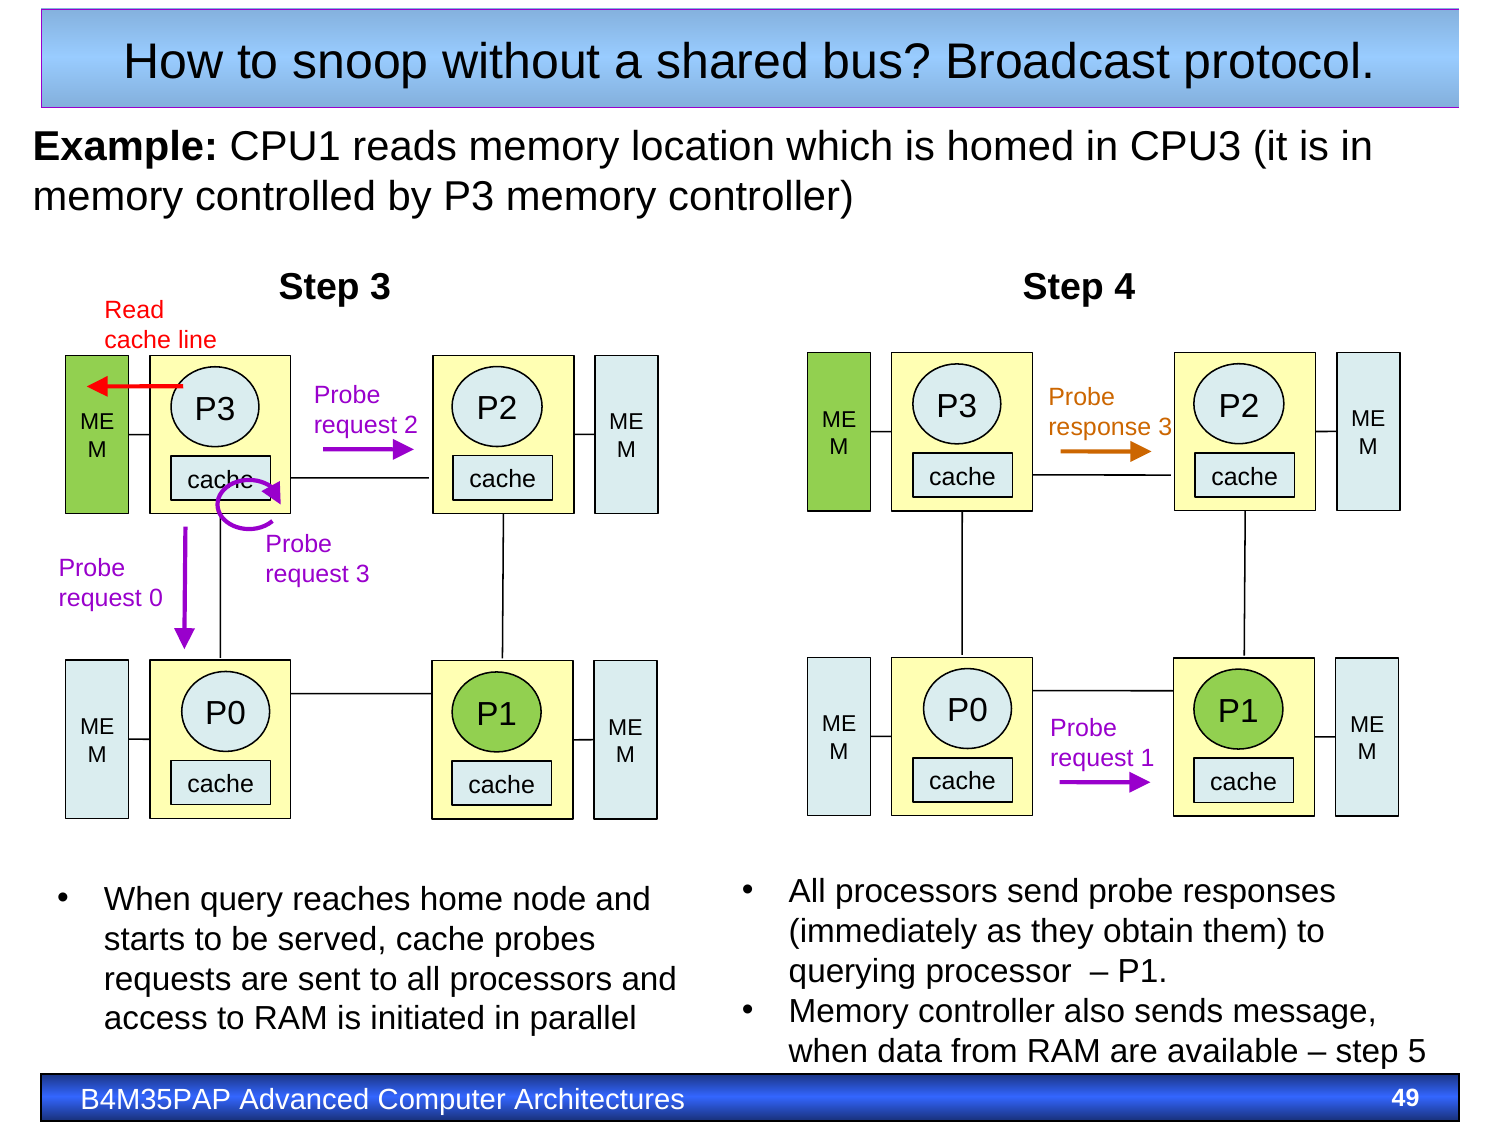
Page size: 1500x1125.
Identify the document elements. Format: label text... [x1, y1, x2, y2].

text_box MEM [593, 660, 657, 819]
text_box Probe request 0 [43, 543, 226, 619]
text_box cache [912, 757, 1013, 802]
text_box P1 [452, 671, 542, 752]
text_box Probe request 1 [1035, 703, 1187, 779]
text_box MEM [1335, 657, 1399, 816]
text_box P0 [923, 668, 1012, 749]
text_box [86, 355, 429, 514]
text_box MEM [1336, 352, 1400, 511]
text_box cache [1193, 758, 1294, 803]
text_box P1 [1193, 669, 1283, 750]
text_box All processors send probe responses (immediately as they obtain them) to querying processor – P1. Memory controller also sends message, when data from RAM are available – step 5 [727, 862, 1444, 1077]
text_box cache [221, 483, 271, 501]
text_box MEM [807, 657, 871, 816]
text_box Probe response 3 [1033, 372, 1188, 448]
text_box P3 [912, 363, 1001, 444]
text_box cache [1194, 452, 1295, 497]
text_box Step 4 [1008, 258, 1151, 316]
text_box [432, 355, 574, 659]
text_box Read cache line [89, 285, 241, 361]
text_box P3 [171, 366, 259, 447]
text_box MEM [594, 355, 658, 514]
text_box Step 3 [263, 258, 407, 316]
text_box cache [170, 760, 271, 805]
text_box cache [453, 455, 553, 500]
list Example: CPU1 reads memory location which is homed in CPU3 (it is in memory controlled by P3 memory controller) [17, 111, 1500, 233]
text_box MEM [807, 352, 871, 511]
text_box cache [452, 761, 552, 806]
text_box cache [170, 455, 271, 501]
title How to snoop without a shared bus? Broadcast protocol. [41, 8, 1459, 108]
text_box P2 [452, 366, 543, 447]
text_box When query reaches home node and starts to be served, cache probes requests are sent to all processors and access to RAM is initiated in parallel [42, 869, 727, 1044]
text_box P2 [1193, 363, 1284, 444]
text_box [1174, 352, 1316, 656]
text_box [891, 657, 1315, 816]
text_box MEM [65, 355, 129, 514]
text_box [149, 660, 573, 819]
text_box P0 [181, 671, 270, 752]
text_box Probe request 2 [298, 370, 450, 446]
text_box [891, 352, 1171, 655]
text_box cache [912, 453, 1013, 498]
text_box Probe request 3 [250, 519, 402, 595]
text_box MEM [65, 660, 129, 819]
